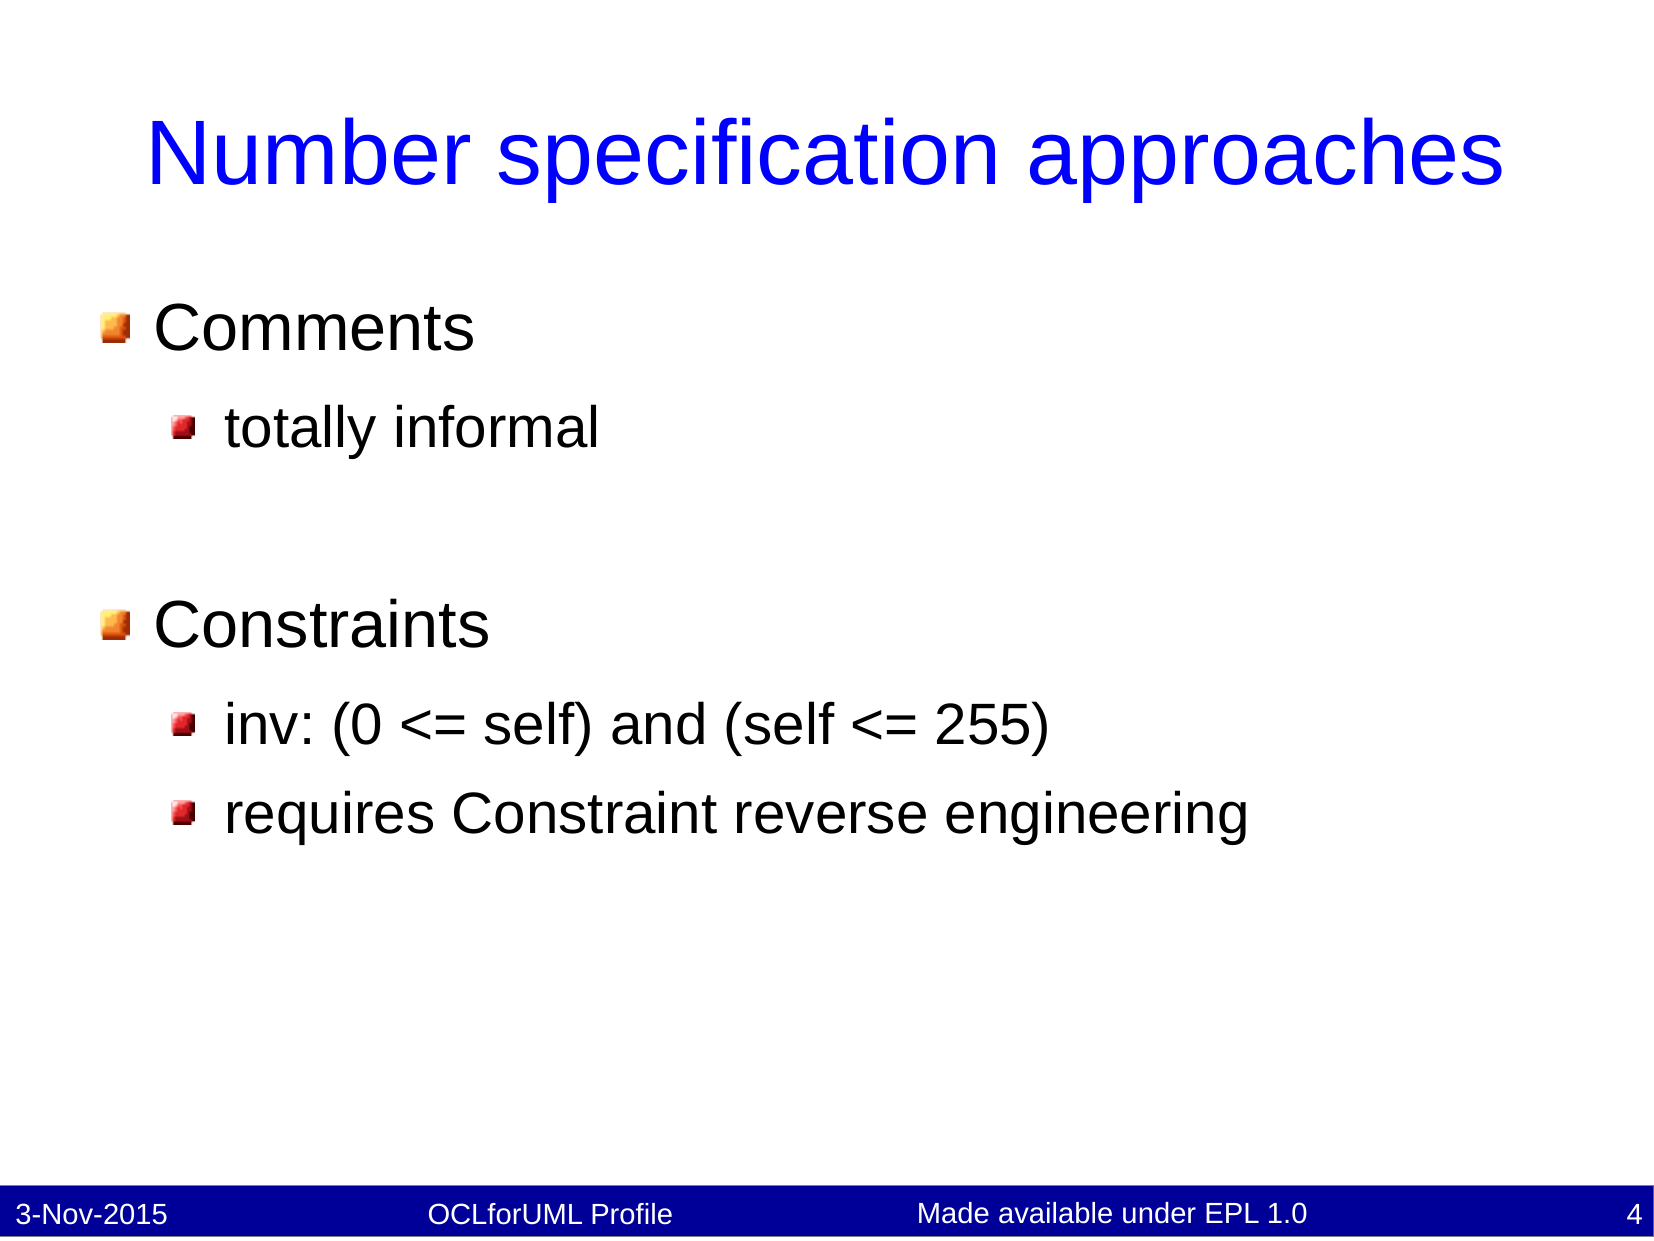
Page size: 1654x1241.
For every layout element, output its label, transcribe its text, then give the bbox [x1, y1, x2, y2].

list Comments totally informal Constraints inv: (0 <= self) and (self <= 255) requires Constraint reverse engineering [82, 290, 1571, 1010]
title Number specification approaches [82, 49, 1571, 257]
